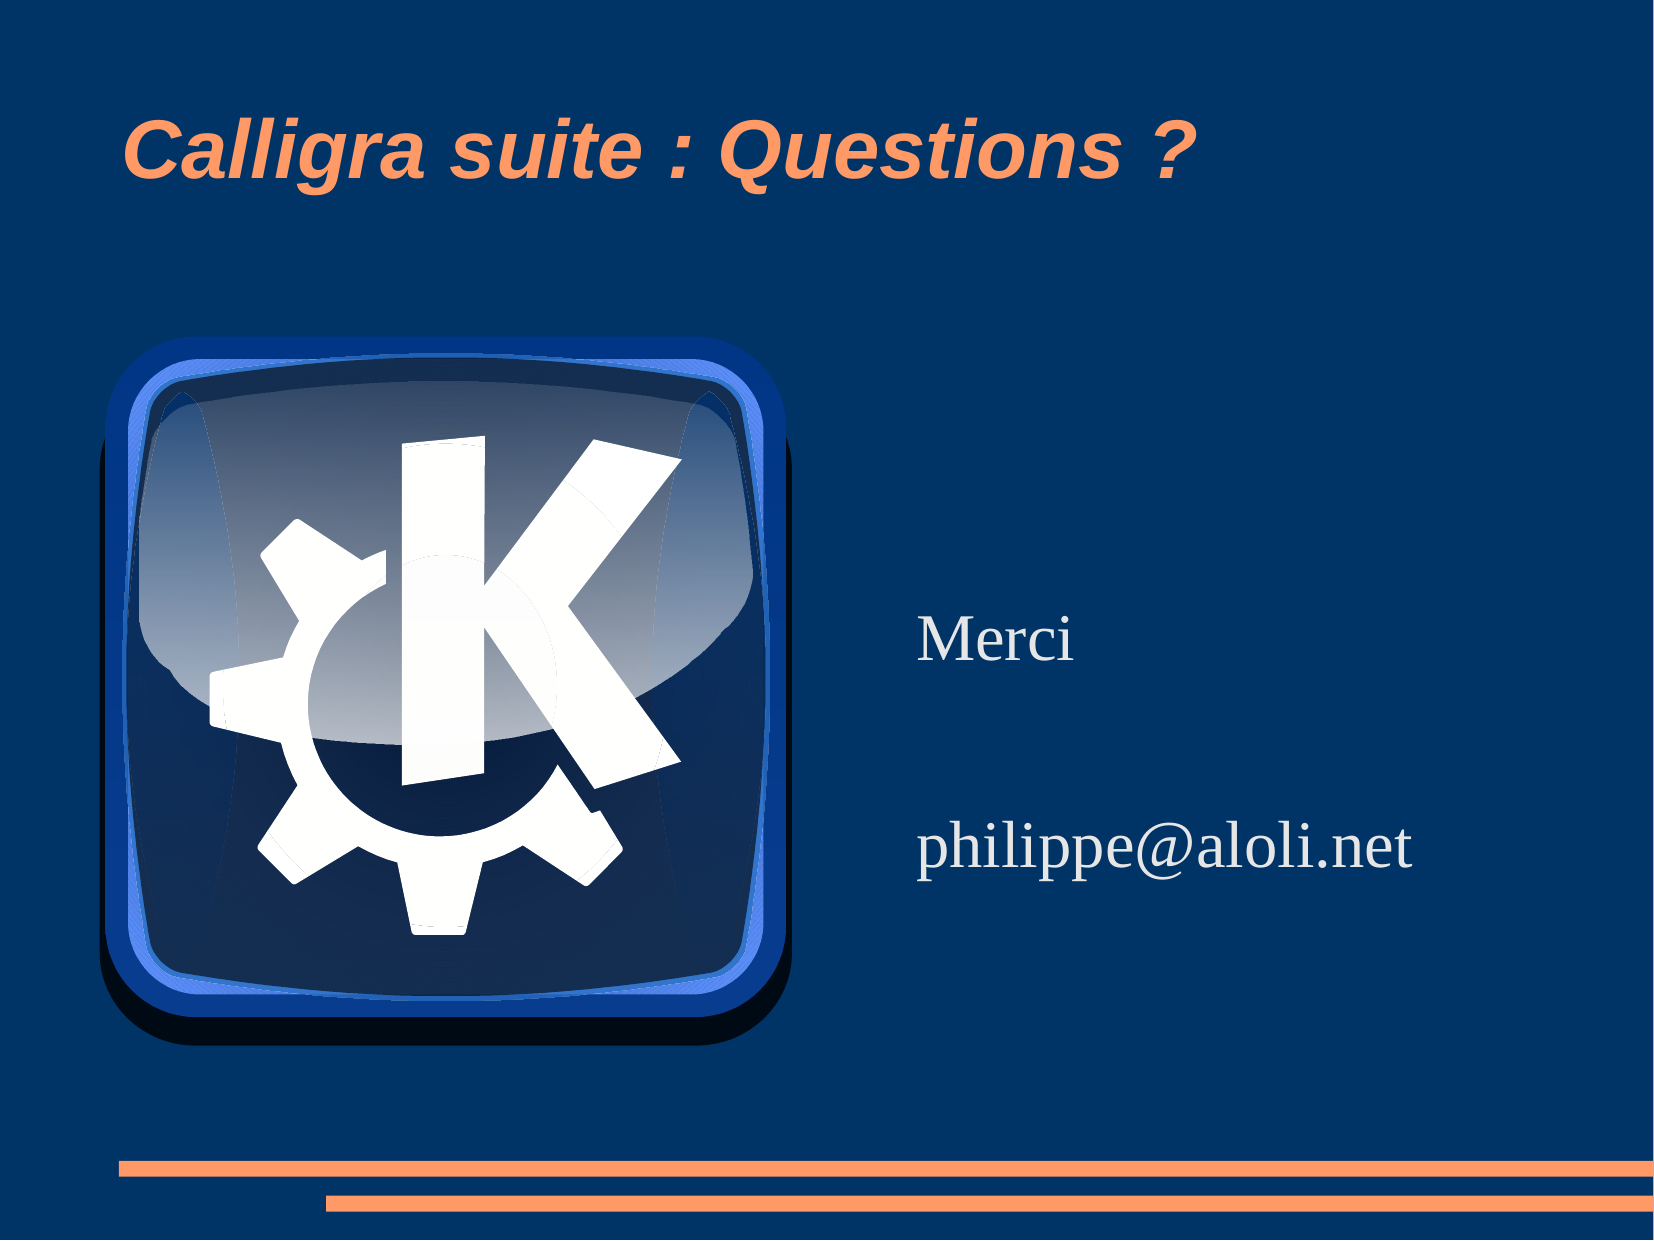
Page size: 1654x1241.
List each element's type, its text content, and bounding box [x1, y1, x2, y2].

list Merci philippe@aloli.net [845, 290, 1572, 1109]
picture [82, 336, 809, 1063]
title Calligra suite : Questions ? [121, 46, 1534, 254]
